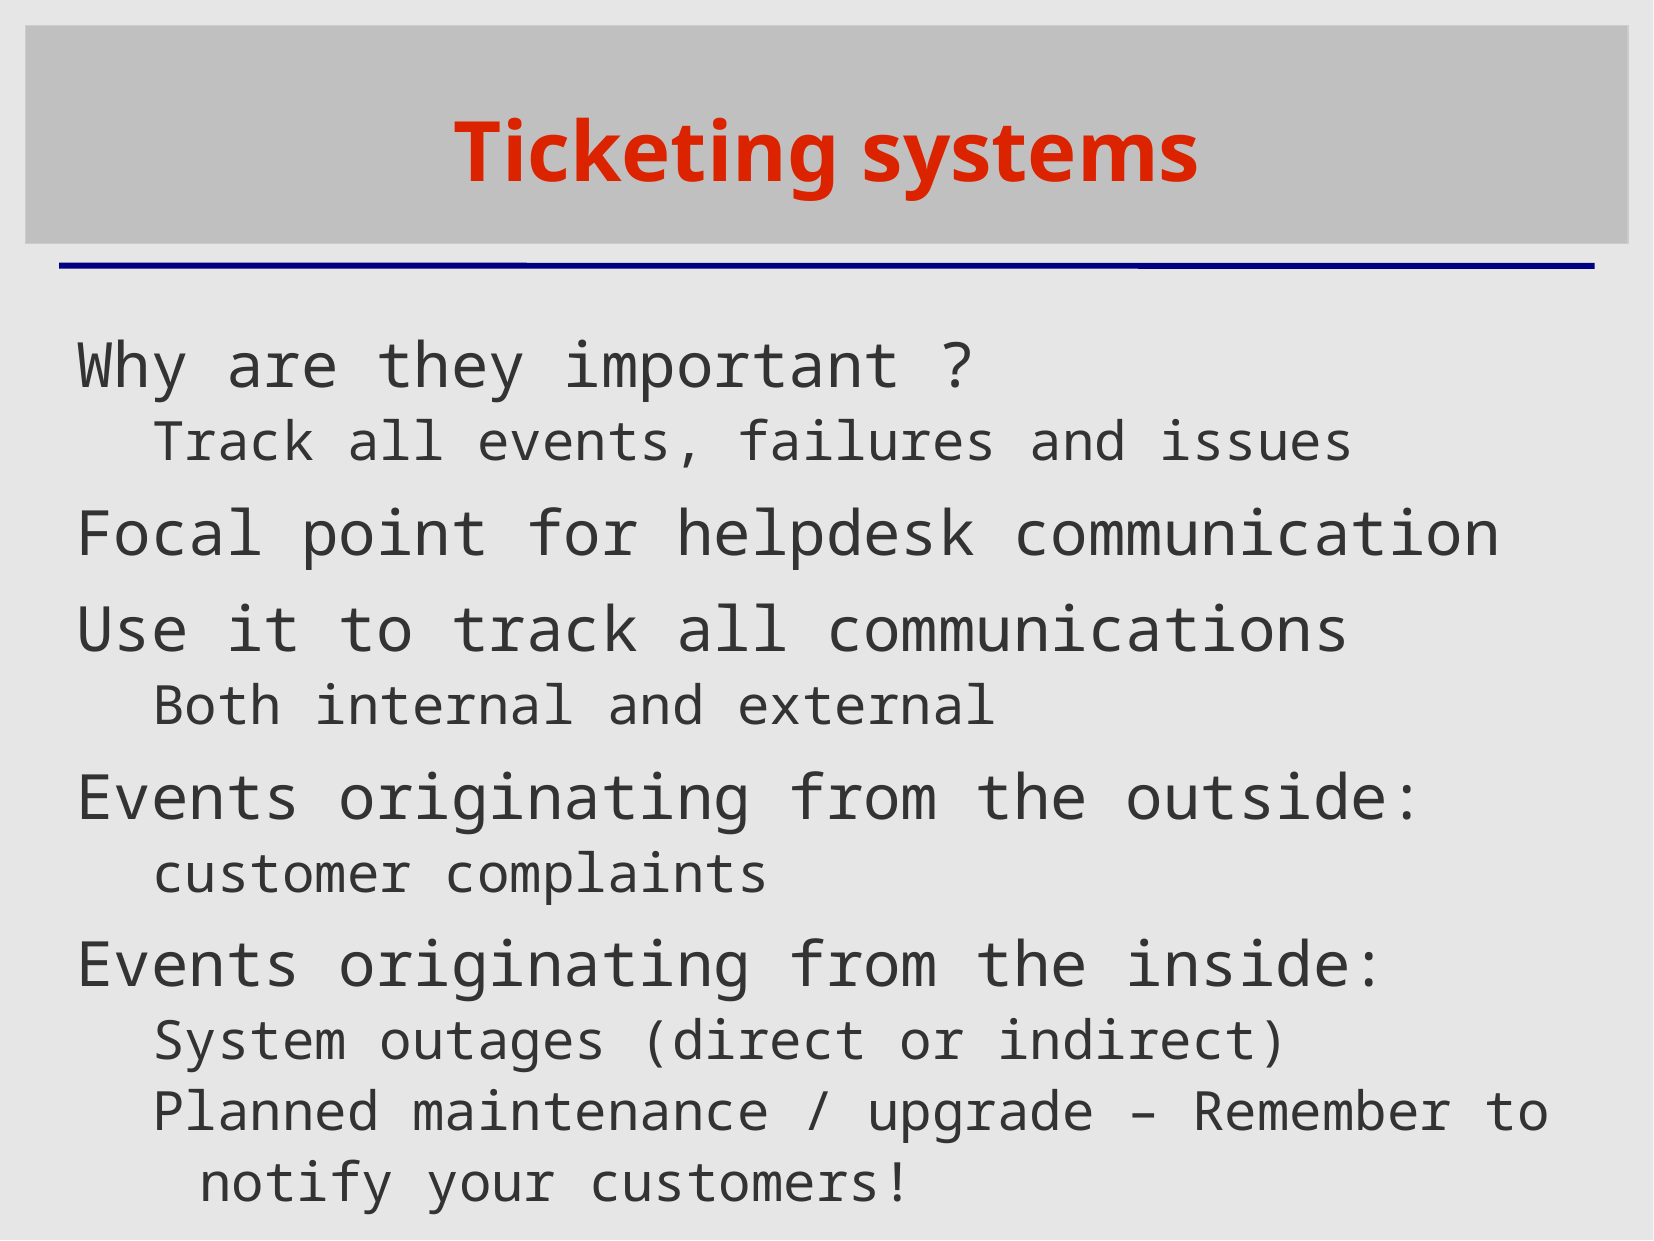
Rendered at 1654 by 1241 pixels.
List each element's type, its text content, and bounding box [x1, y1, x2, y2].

list Why are they important ? Track all events, failures and issues Focal point for helpdesk communication Use it to track all communications Both internal and external Events originating from the outside: customer complaints Events originating from the inside: System outages (direct or indirect)‏ Planned maintenance / upgrade – Remember to notify your customers! [59, 322, 1595, 1132]
title Ticketing systems [121, 46, 1534, 254]
